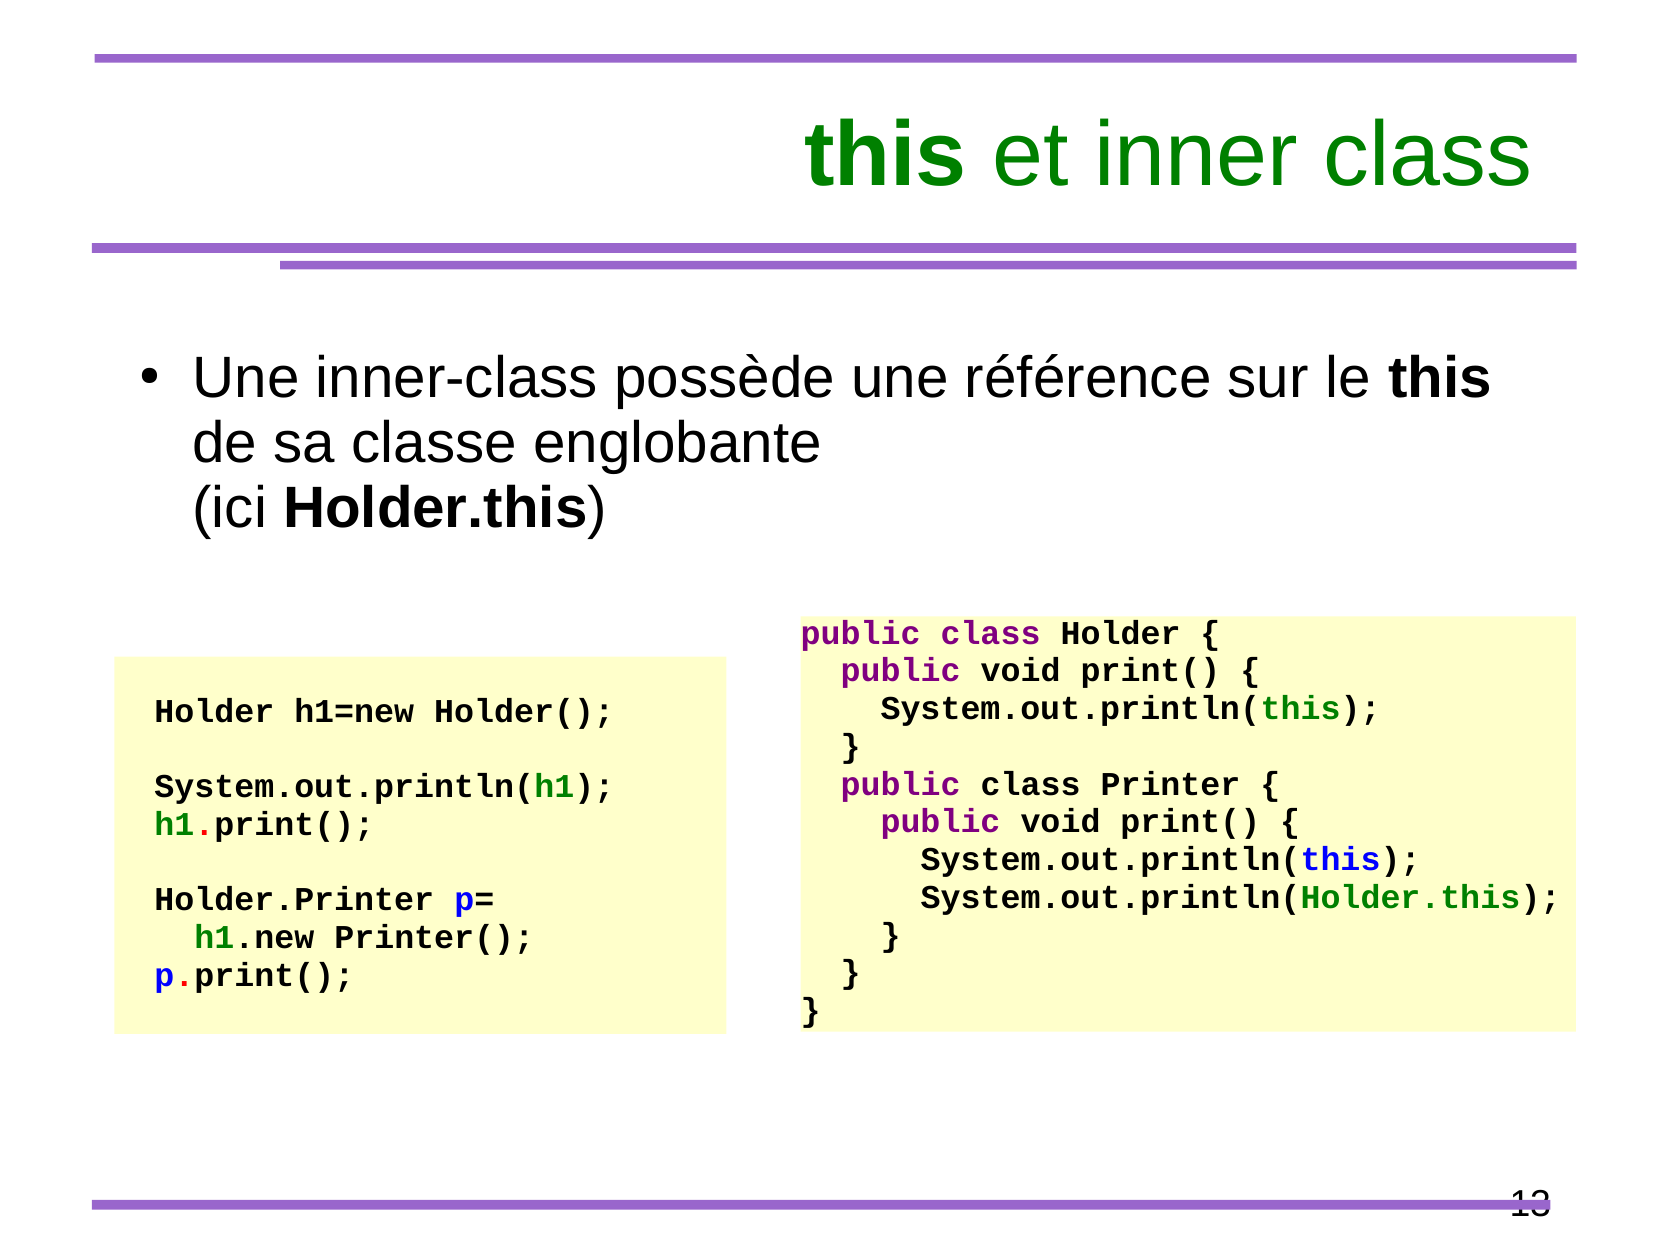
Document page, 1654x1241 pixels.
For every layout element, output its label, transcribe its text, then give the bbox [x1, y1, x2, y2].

list Une inner-class possède une référence sur le this de sa classe englobante (ici Holder.this) [121, 344, 1534, 576]
text_box public class Holder { public void print() { System.out.println(this); } public class Printer { public void print() { System.out.println(this); System.out.println(Holder.this); } } } [800, 616, 1576, 1032]
text_box Holder h1=new Holder(); System.out.println(h1); h1.print(); Holder.Printer p= h1.new Printer(); p.print(); [114, 656, 727, 1034]
title this et inner class [121, 49, 1534, 257]
